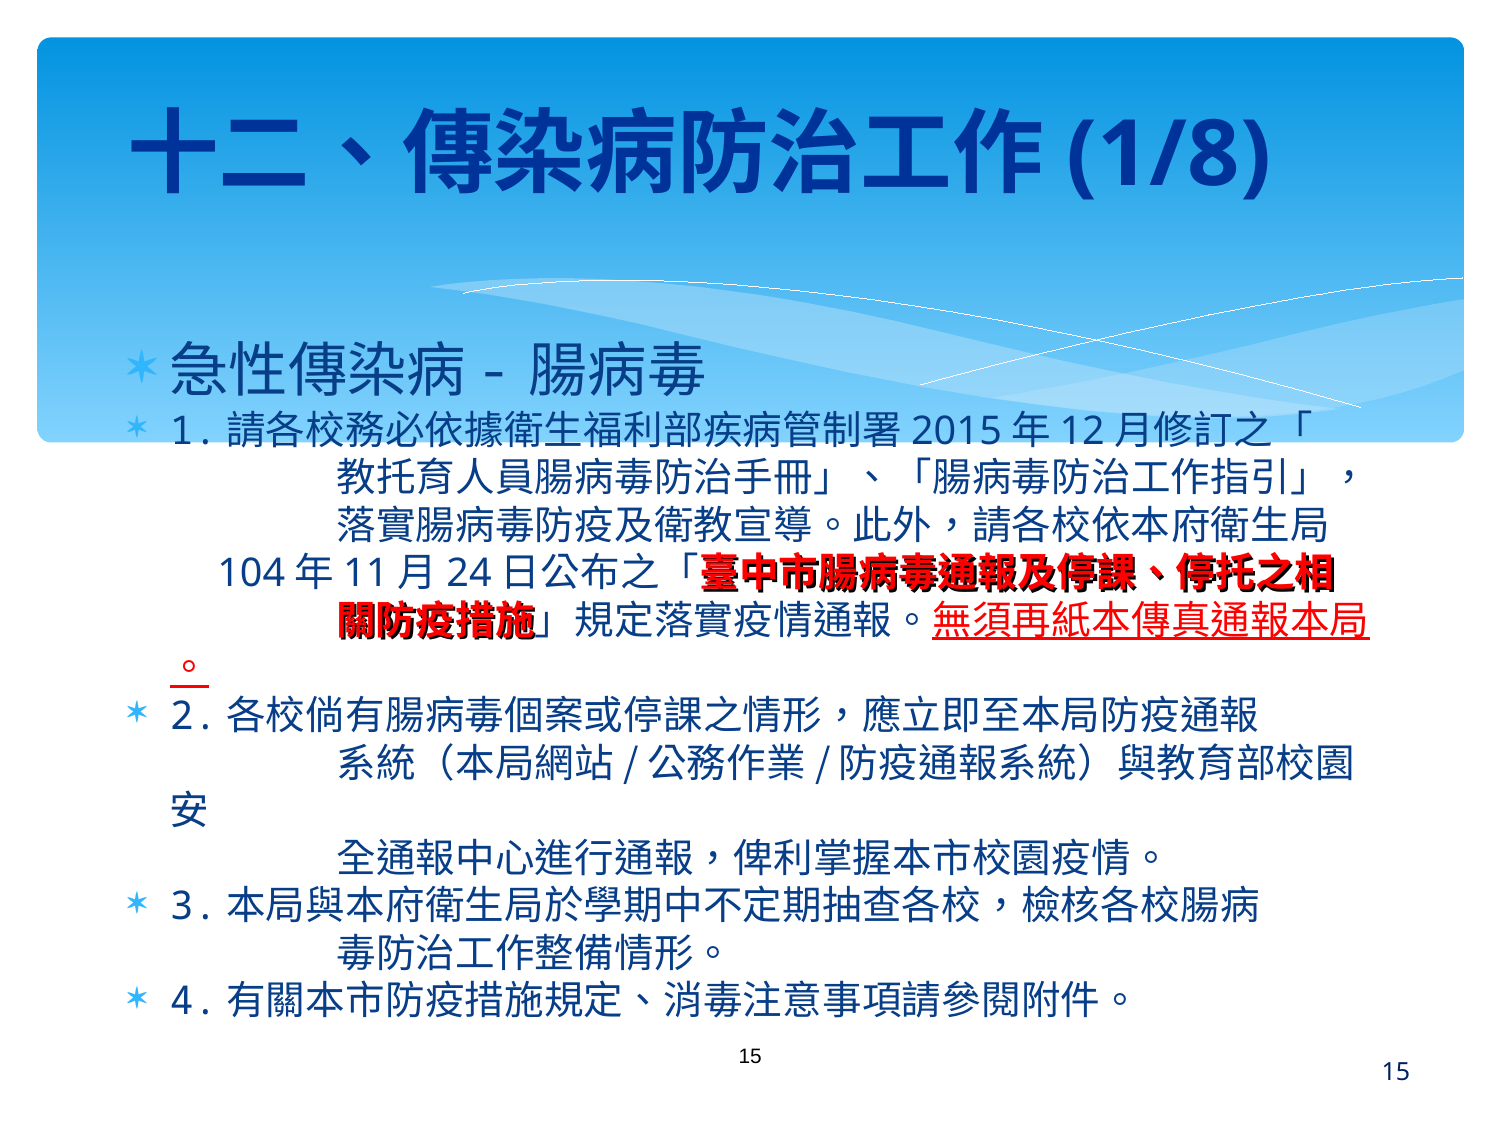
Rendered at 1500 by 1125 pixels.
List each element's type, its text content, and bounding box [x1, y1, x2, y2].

text_box <number> [654, 1025, 846, 1086]
text_box <number> [1074, 1042, 1426, 1103]
list 急性傳染病-腸病毒 1.請各校務必依據衛生福利部疾病管制署2015年12月修訂之「 教托育人員腸病毒防治手冊」、「腸病毒防治工作指引」， 落實腸病毒防疫及衛教宣導。此外，請各校依本府衛生局 104年11月24日公布之「臺中市腸病毒通報及停課、停托之相 關防疫措施」規定落實疫情通報。無須再紙本傳真通報本局。 2.各校倘有腸病毒個案或停課之情形，應立即至本局防疫通報 系統（本局網站/公務作業/防疫通報系統）與教育部校園安 全通報中心進行通報，俾利掌握本市校園疫情。 3.本局與本府衛生局於學期中不定期抽查各校，檢核各校腸病 毒防治工作整備情形。 4.有關本市防疫措施規定、消毒注意事項請參閱附件。 [112, 333, 1388, 1043]
text_box 十二、傳染病防治工作(1/8) [112, 54, 1463, 243]
